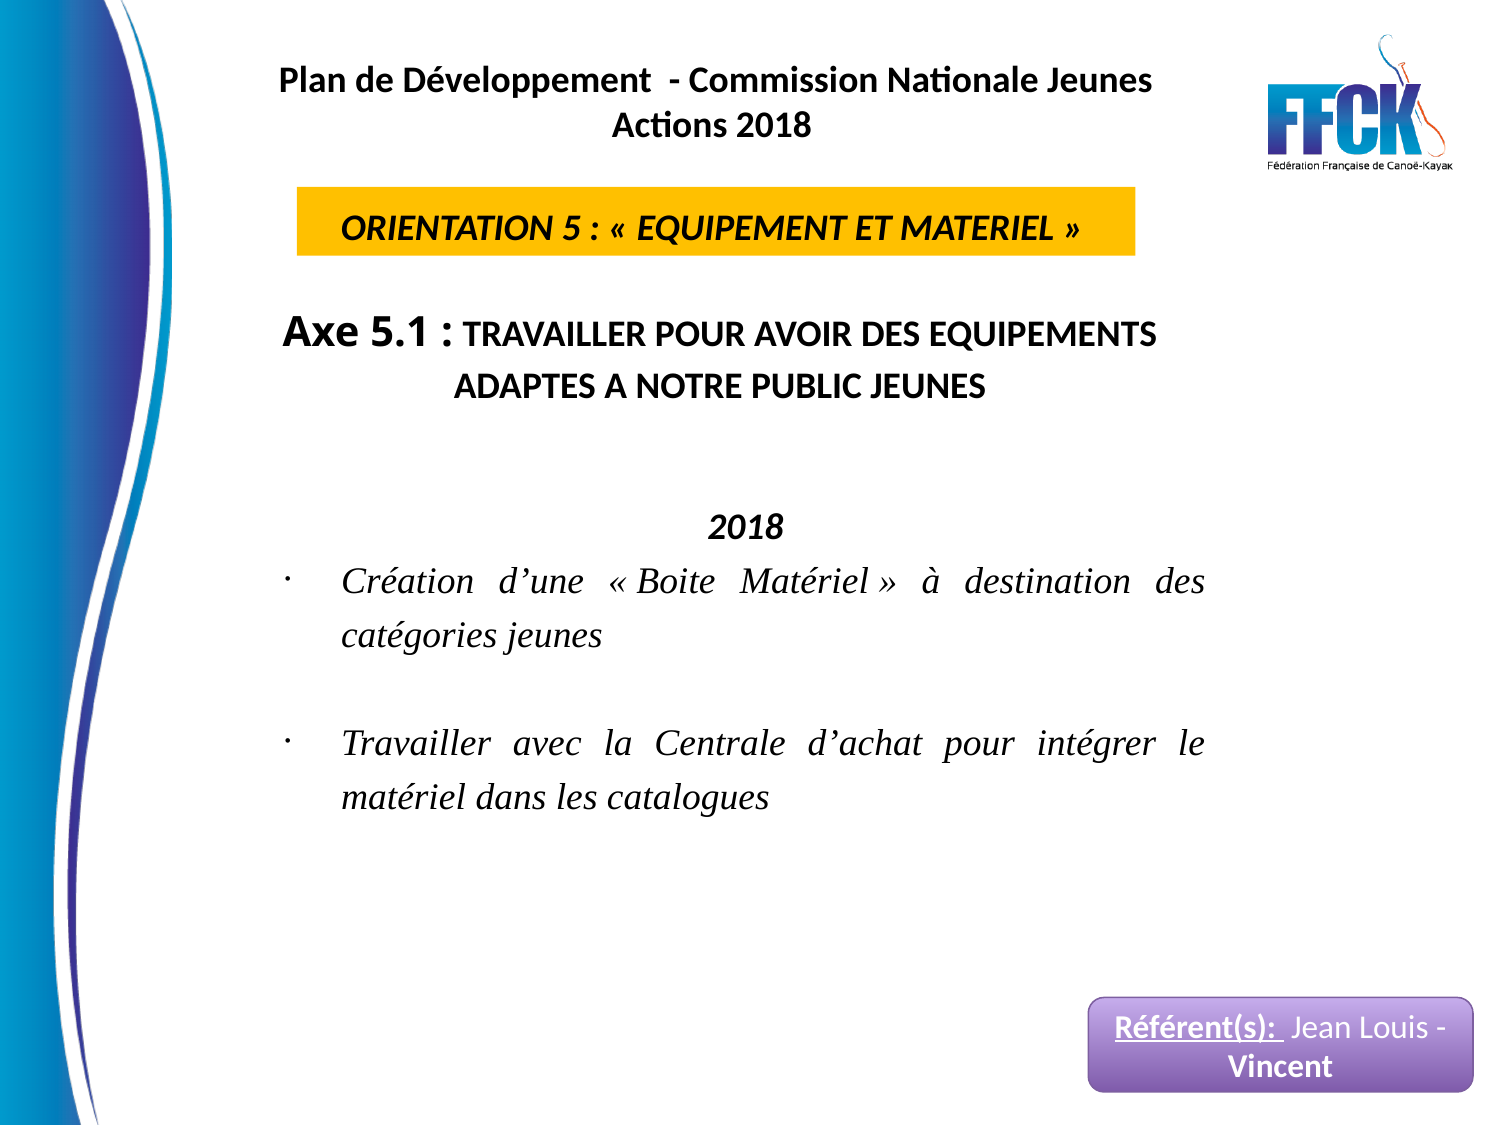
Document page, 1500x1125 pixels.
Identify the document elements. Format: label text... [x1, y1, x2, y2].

text_box Plan de Développement - Commission Nationale Jeunes Actions 2018 [200, 47, 1232, 153]
text_box ORIENTATION 5 : « EQUIPEMENT ET MATERIEL » [296, 186, 1136, 256]
picture [54, 0, 172, 1125]
picture [1256, 27, 1464, 178]
text_box Référent(s): Jean Louis - Vincent [1088, 997, 1474, 1092]
text_box Axe 5.1 : TRAVAILLER POUR AVOIR DES EQUIPEMENTS ADAPTES A NOTRE PUBLIC JEUNES [208, 289, 1232, 414]
text_box 2018 Création d’une « Boite Matériel » à destination des catégories jeunes Travailler avec la Centrale d’achat pour intégrer le matériel dans les catalogues [269, 485, 1221, 825]
